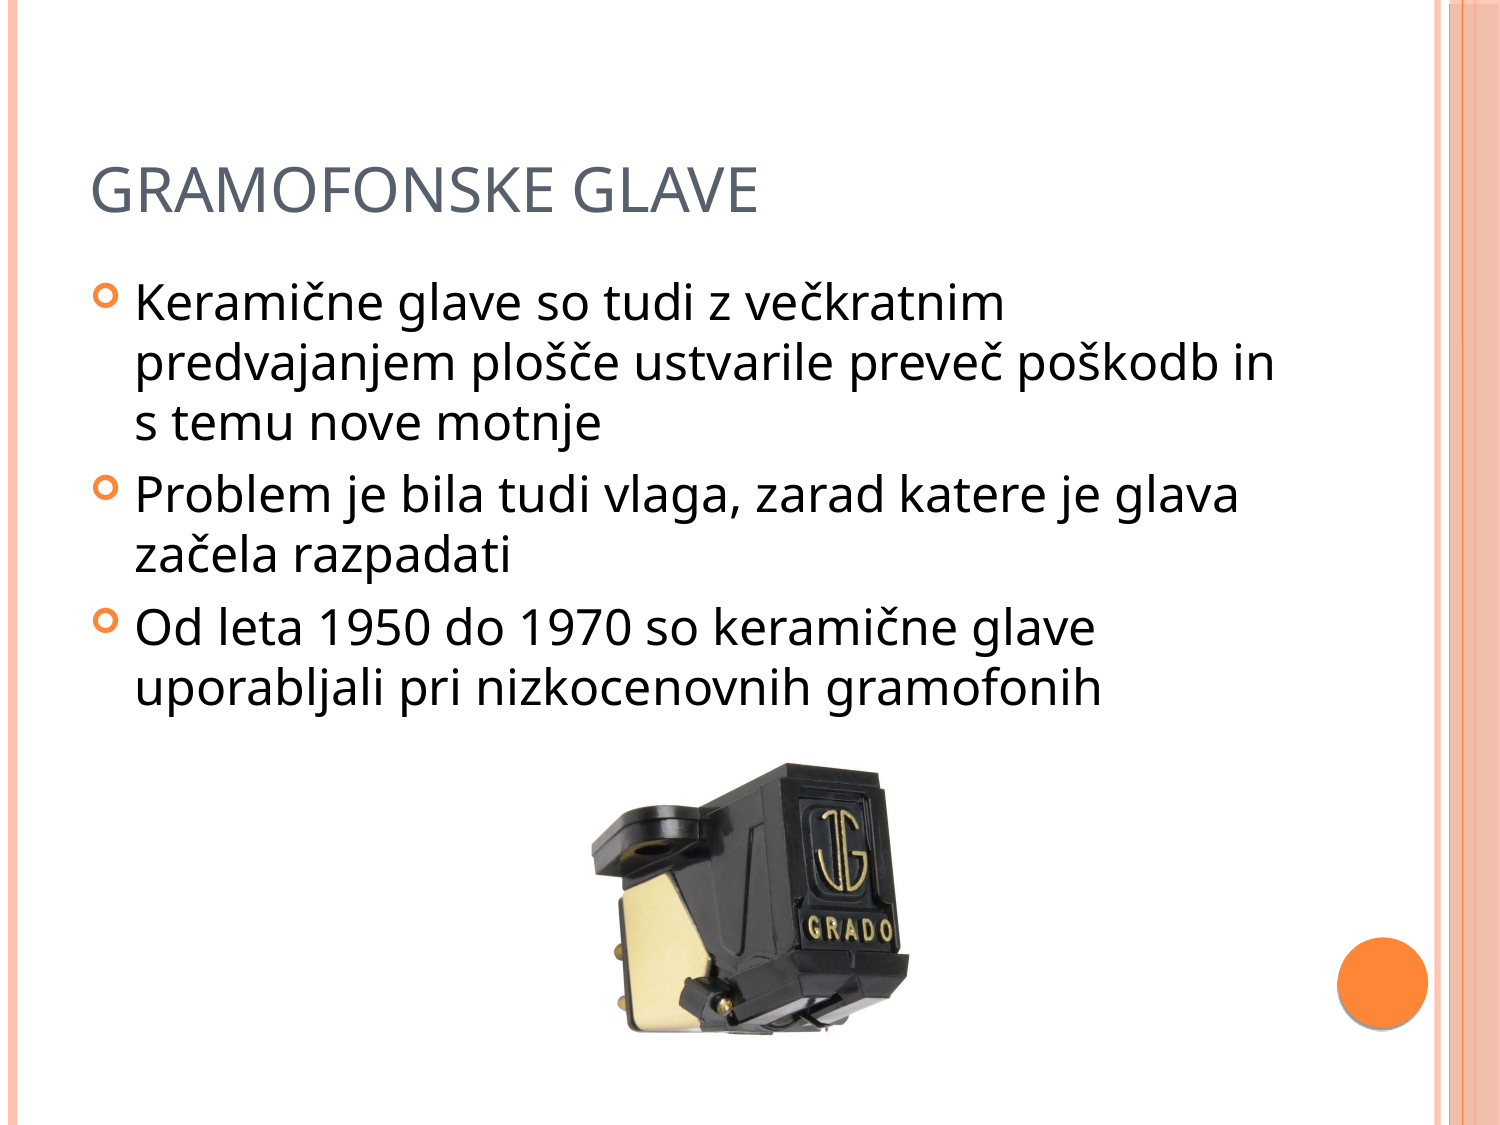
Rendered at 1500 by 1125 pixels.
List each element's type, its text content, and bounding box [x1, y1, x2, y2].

picture [585, 738, 914, 1067]
list Keramične glave so tudi z večkratnim predvajanjem plošče ustvarile preveč poškodb in s temu nove motnje Problem je bila tudi vlaga, zarad katere je glava začela razpadati Od leta 1950 do 1970 so keramične glave uporabljali pri nizkocenovnih gramofonih [75, 262, 1300, 1062]
title Gramofonske glave [75, 45, 1300, 233]
